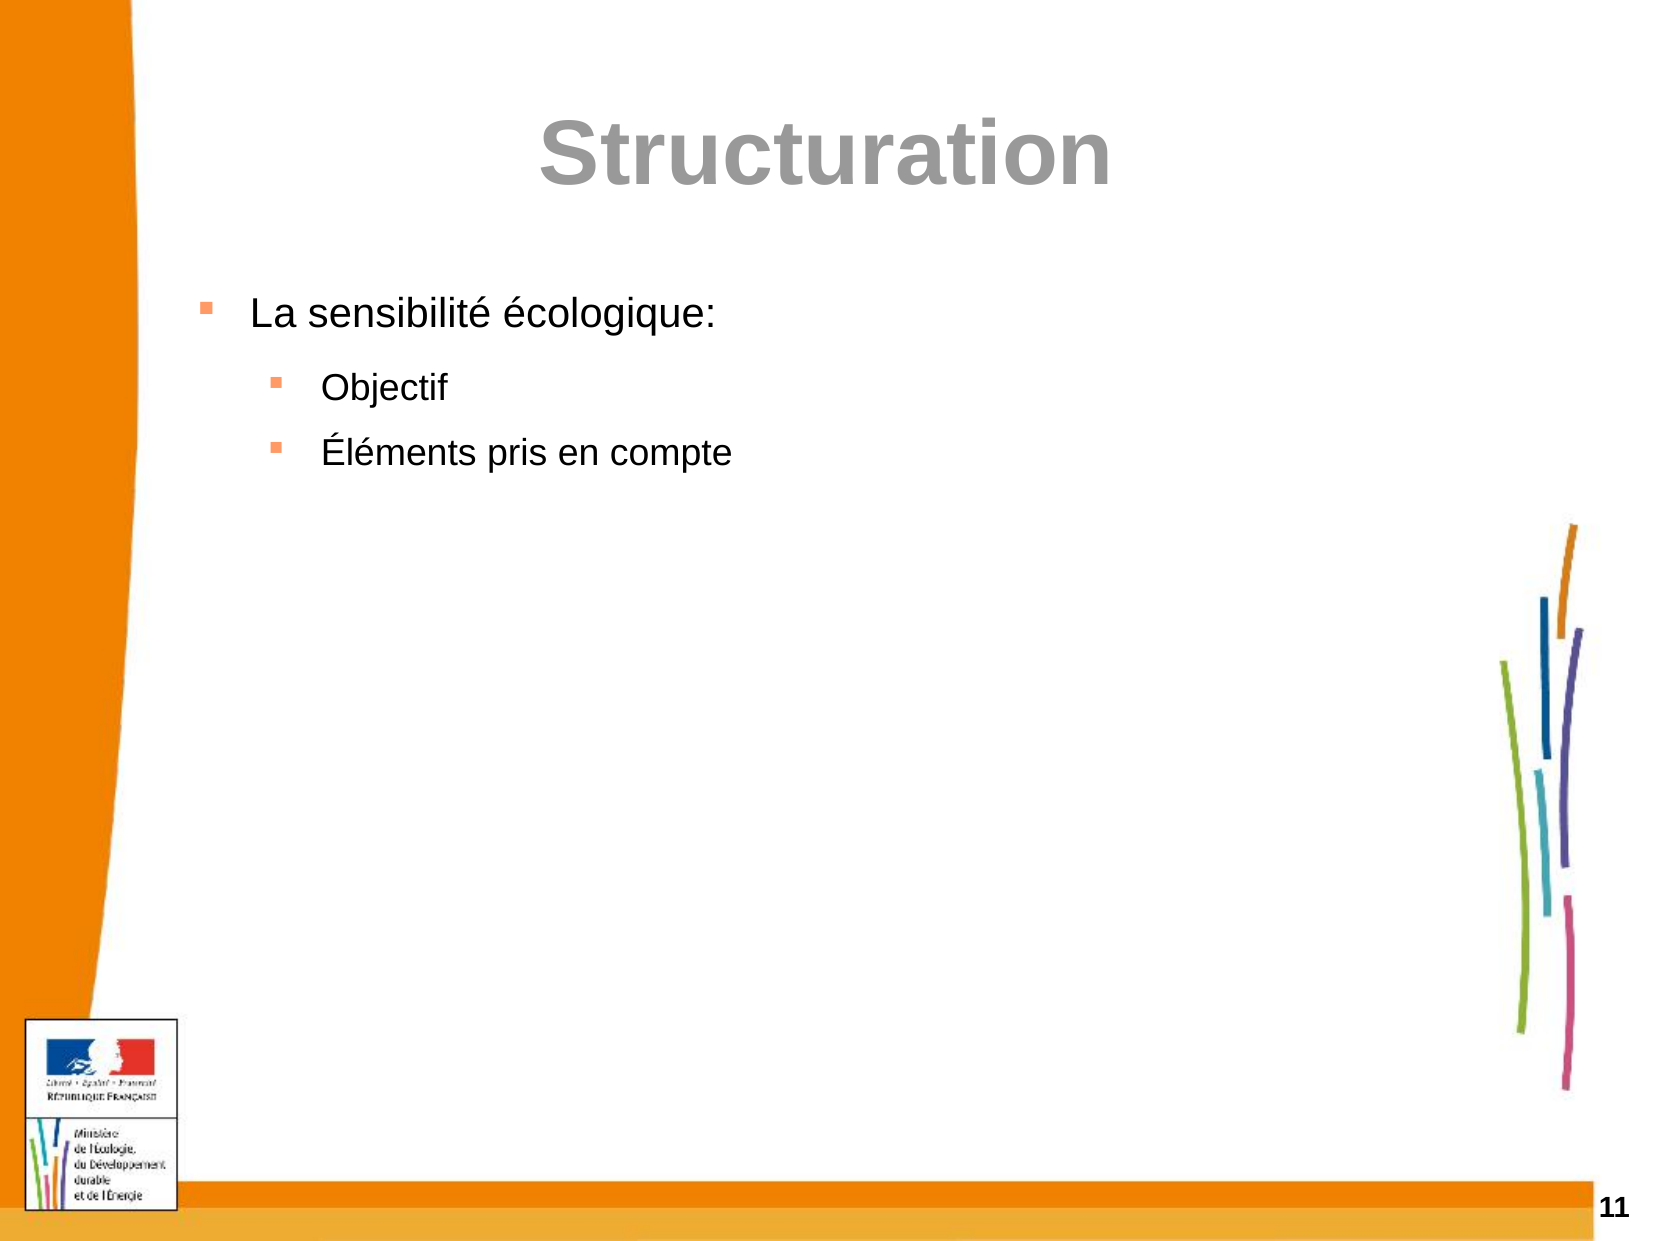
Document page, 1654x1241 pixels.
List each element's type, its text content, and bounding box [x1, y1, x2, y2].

title Structuration [82, 49, 1571, 257]
list La sensibilité écologique: Objectif Éléments pris en compte [179, 290, 1509, 1010]
picture [0, 0, 1653, 1241]
